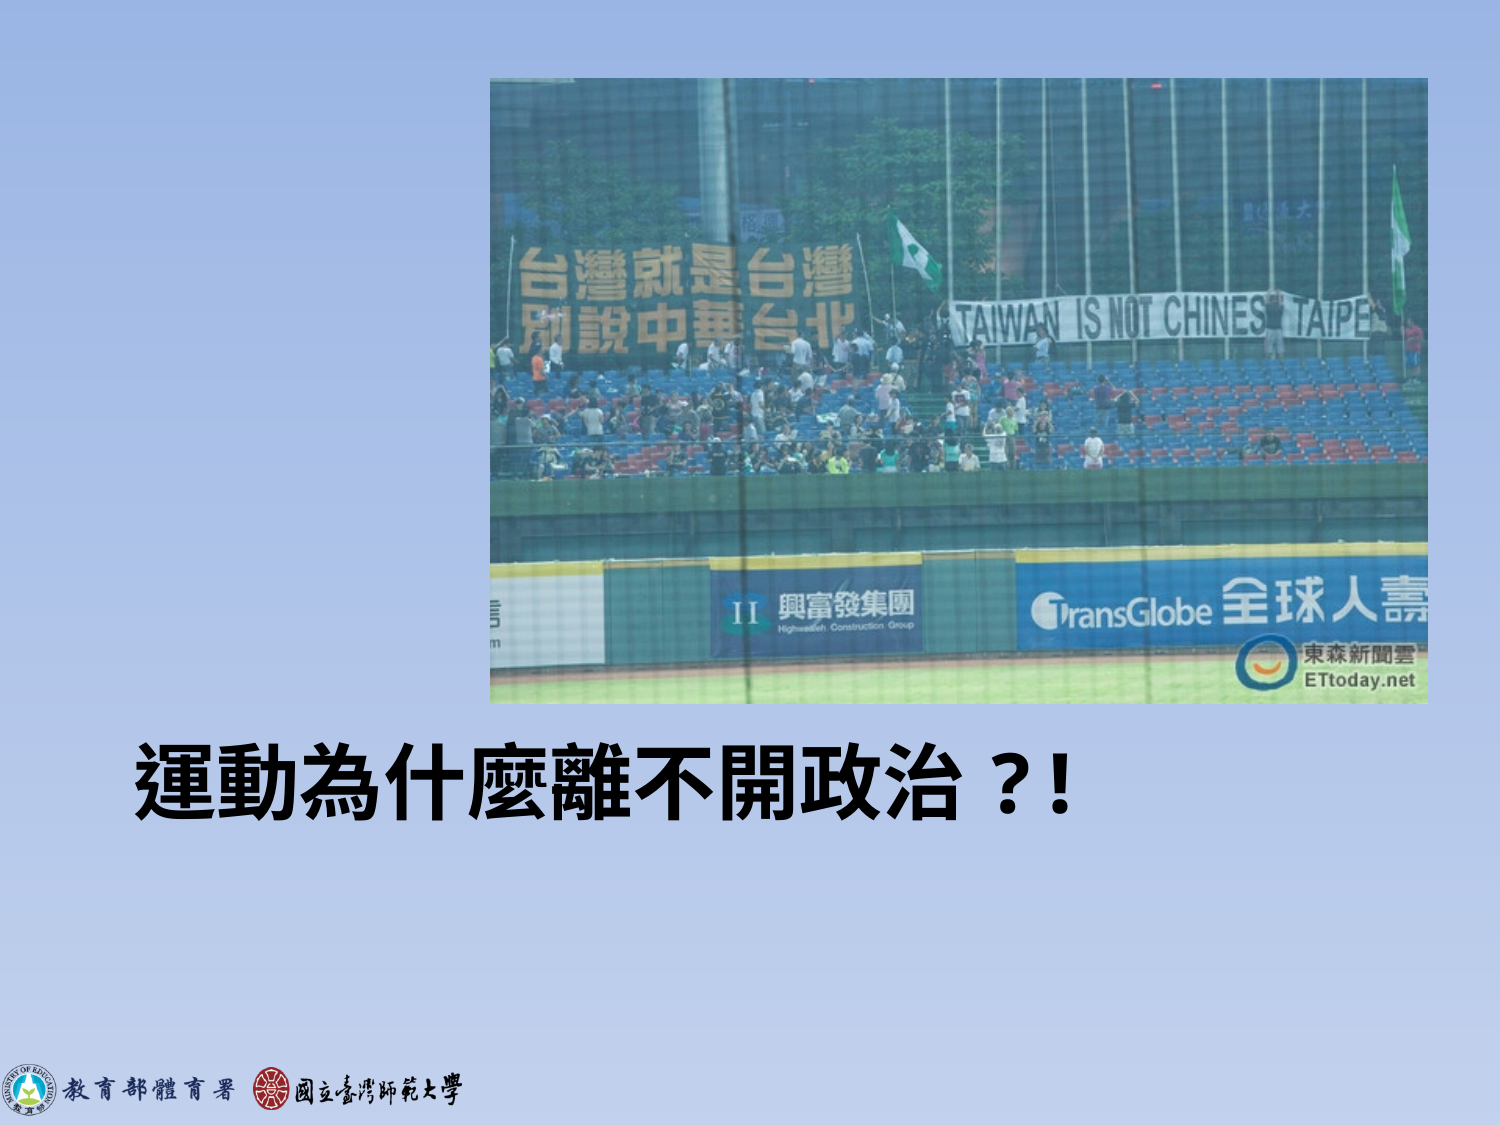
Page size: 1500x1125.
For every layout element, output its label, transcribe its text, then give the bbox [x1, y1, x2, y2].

title 運動為什麼離不開政治?! [118, 722, 1394, 947]
picture [490, 78, 1428, 704]
